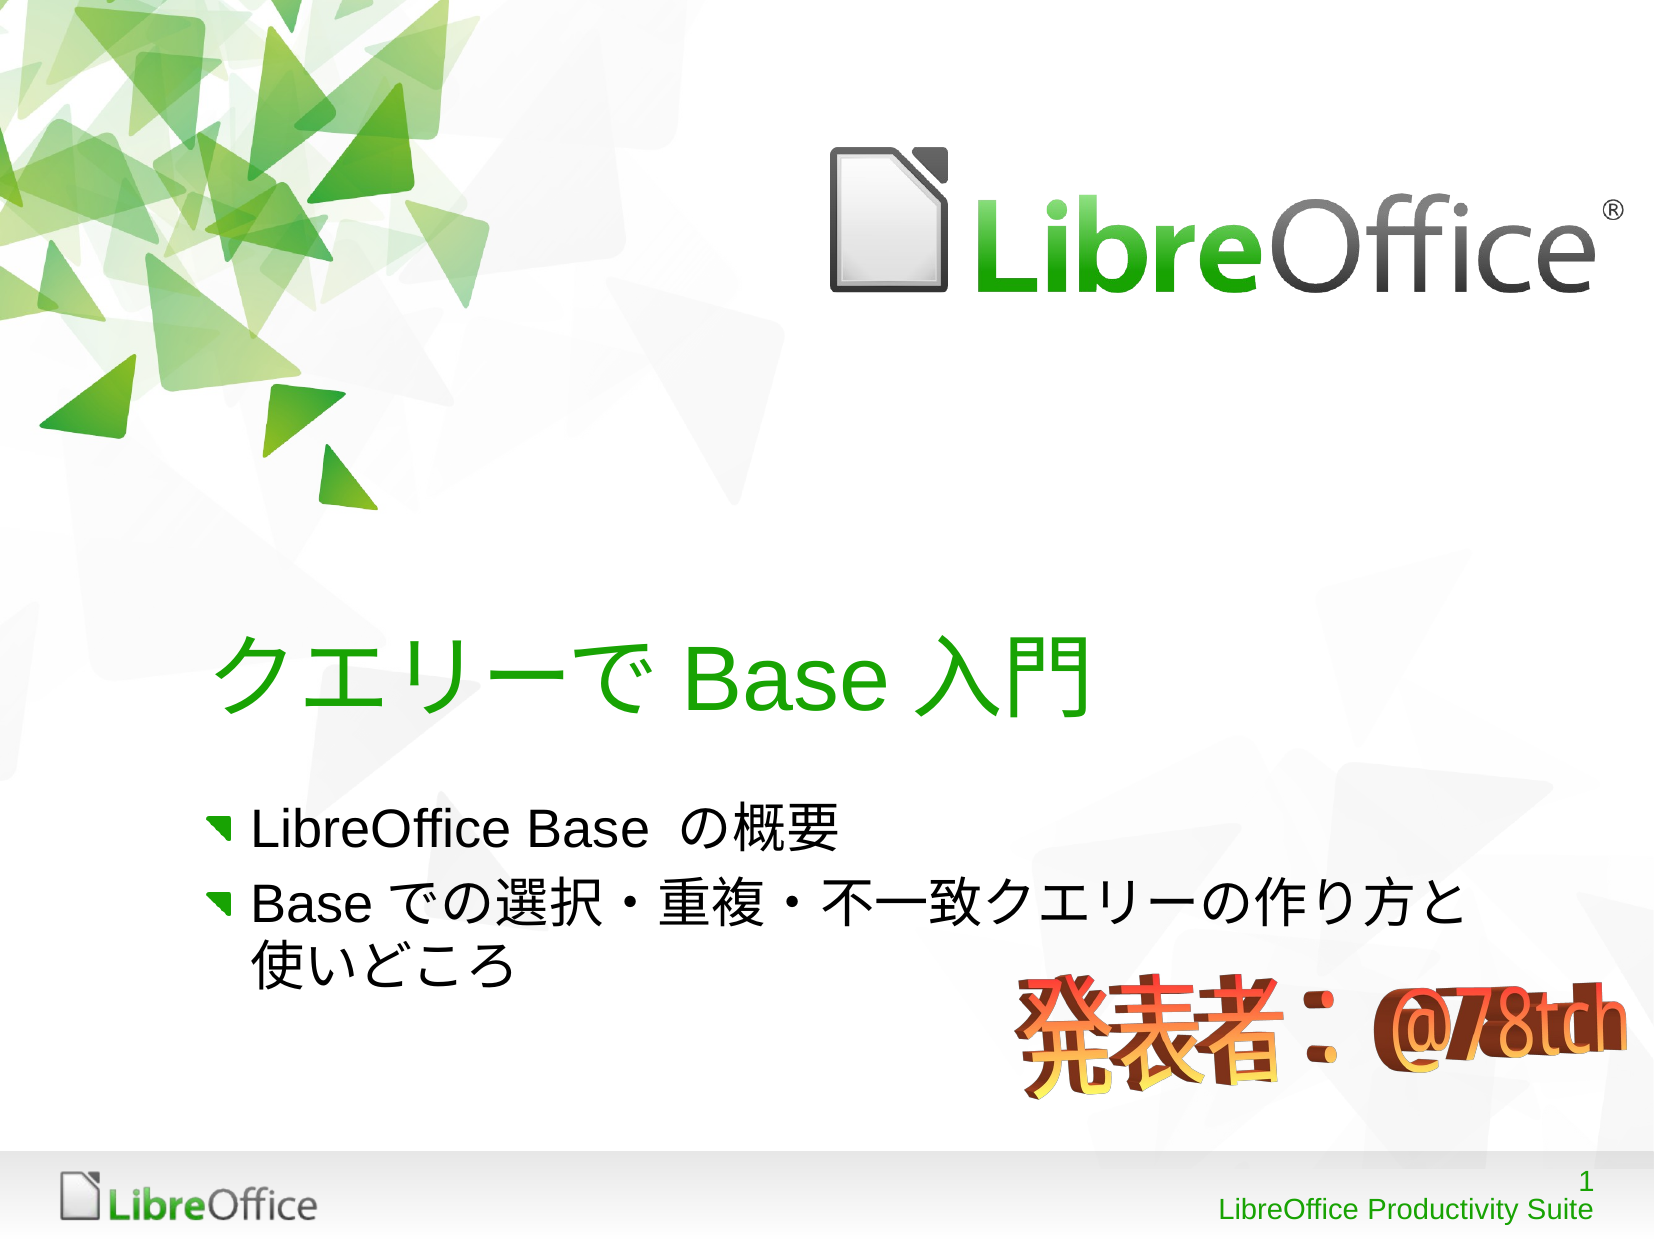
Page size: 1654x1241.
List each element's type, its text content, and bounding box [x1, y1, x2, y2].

picture [41, 1152, 206, 1240]
title クエリーでBase入門 [206, 590, 1477, 768]
list LibreOffice Base の概要 Baseでの選択・重複・不一致クエリーの作り方と使いどころ [206, 797, 1477, 1241]
picture [915, 548, 1654, 1169]
picture [0, 0, 1654, 948]
picture [1570, 1014, 1574, 1043]
